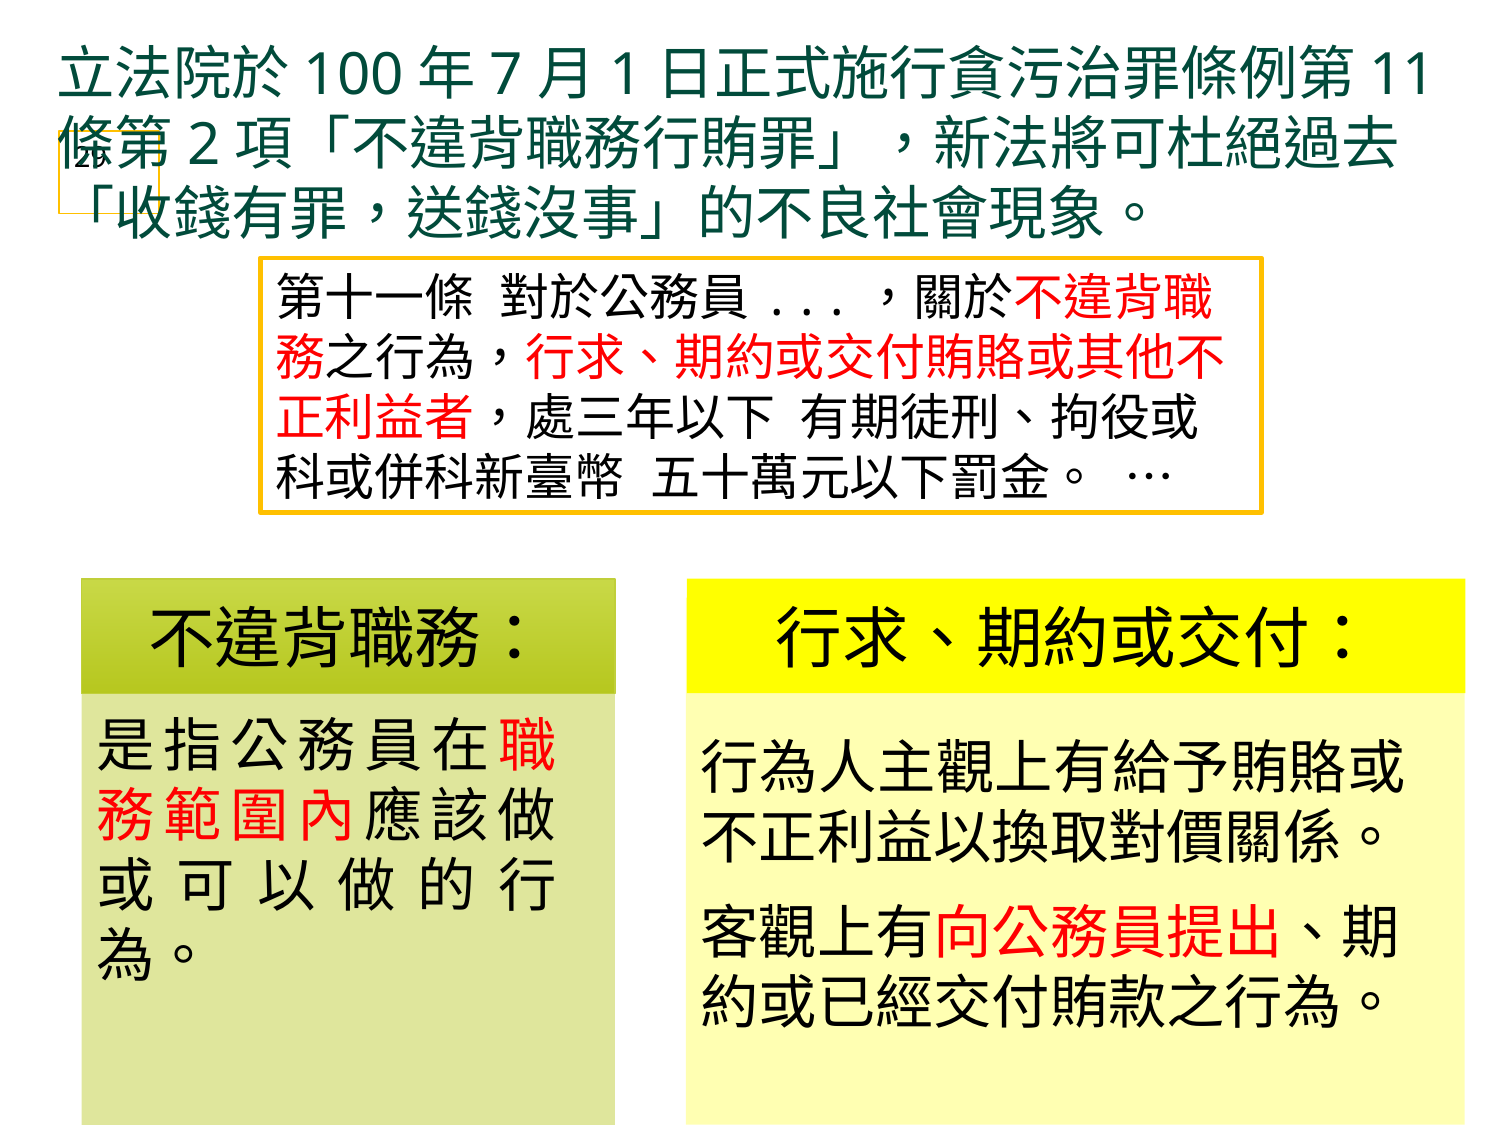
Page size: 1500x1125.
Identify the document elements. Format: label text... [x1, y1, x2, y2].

text_box 行為人主觀上有給予賄賂或不正利益以換取對價關係。 客觀上有向公務員提出、期約或已經交付賄款之行為。 [685, 597, 1465, 1125]
text_box 行求、期約或交付： [686, 578, 1466, 694]
text_box 是指公務員在職務範圍內應該做或可以做的行為。 [81, 694, 615, 1125]
text_box 第十一條 對於公務員...，關於不違背職務之行為，行求、期約或交付賄賂或其他不正利益者，處三年以下 有期徒刑、拘役或科或併科新臺幣 五十萬元以下罰金。 … [260, 257, 1262, 513]
text_box 立法院於100年7月1日正式施行貪污治罪條例第11條第2項「不違背職務行賄罪」，新法將可杜絕過去「收錢有罪，送錢沒事」的不良社會現象。 [42, 28, 1480, 254]
text_box 不違背職務： [81, 578, 615, 694]
picture [0, 0, 1500, 1125]
